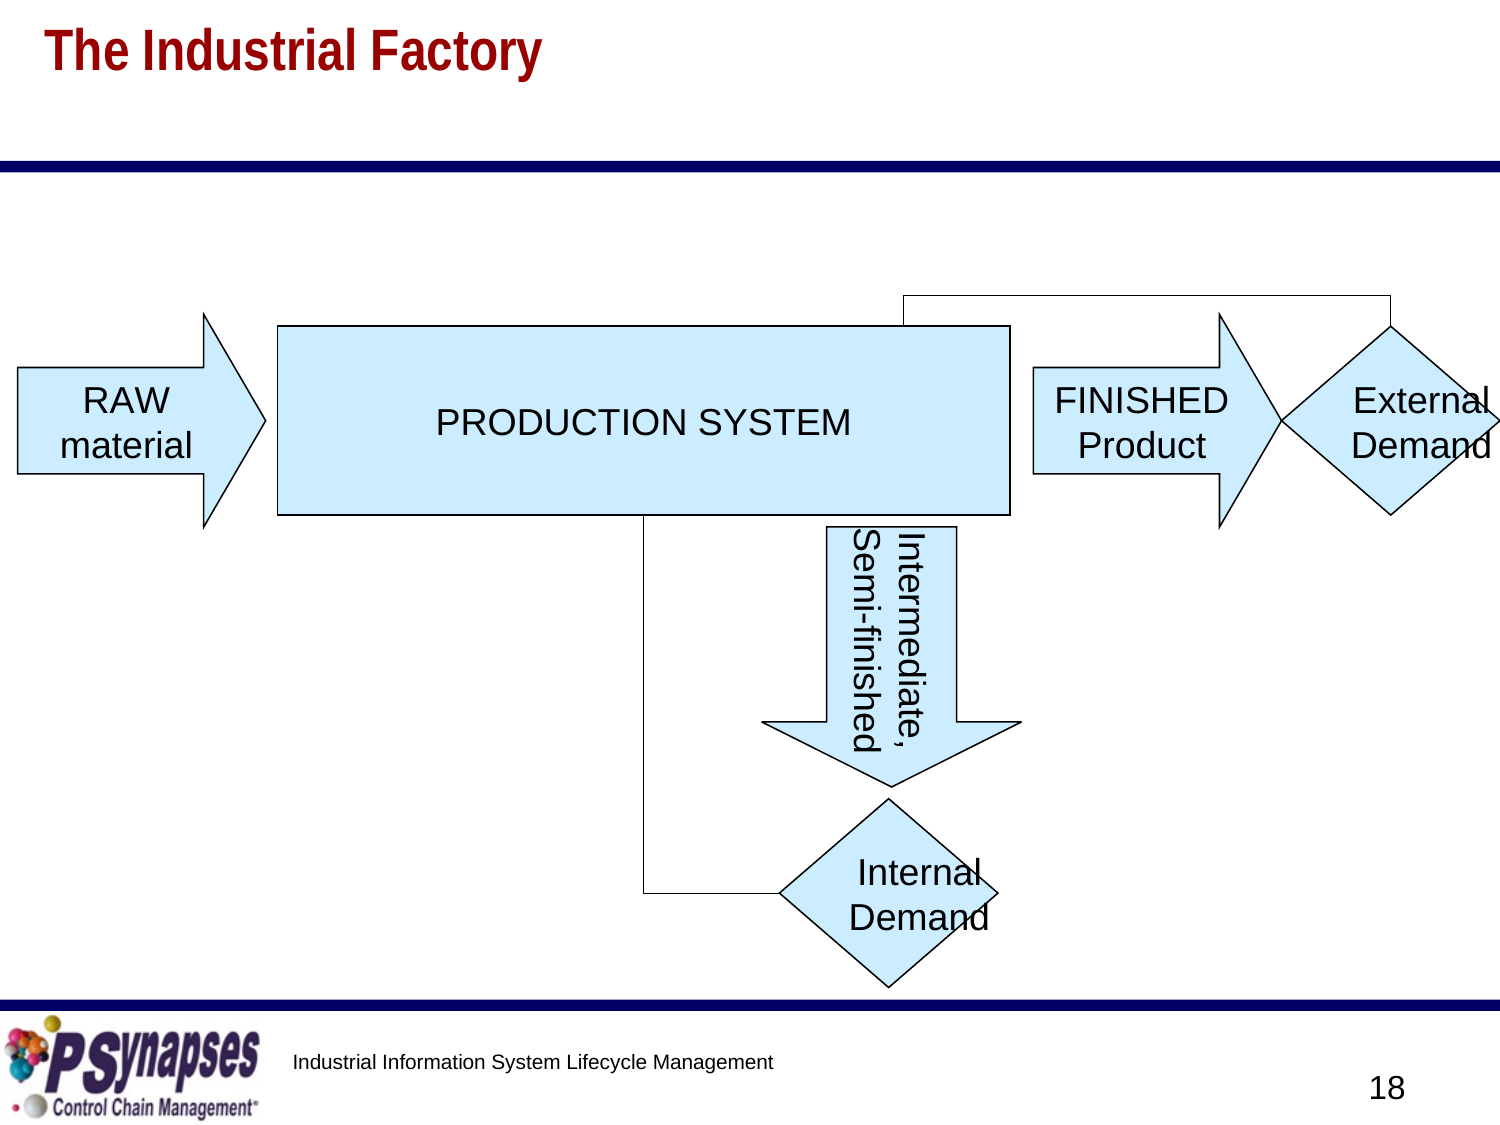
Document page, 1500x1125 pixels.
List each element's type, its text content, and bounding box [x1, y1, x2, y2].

title The Industrial Factory [29, 12, 1471, 138]
text_box External Demand [1281, 326, 1500, 516]
text_box FINISHED Product [1033, 314, 1282, 528]
text_box PRODUCTION SYSTEM [277, 326, 1011, 516]
text_box RAW material [17, 314, 266, 528]
text_box Internal Demand [779, 798, 998, 988]
picture [0, 1011, 260, 1125]
text_box Intermediate, Semi-finished [761, 526, 1022, 787]
